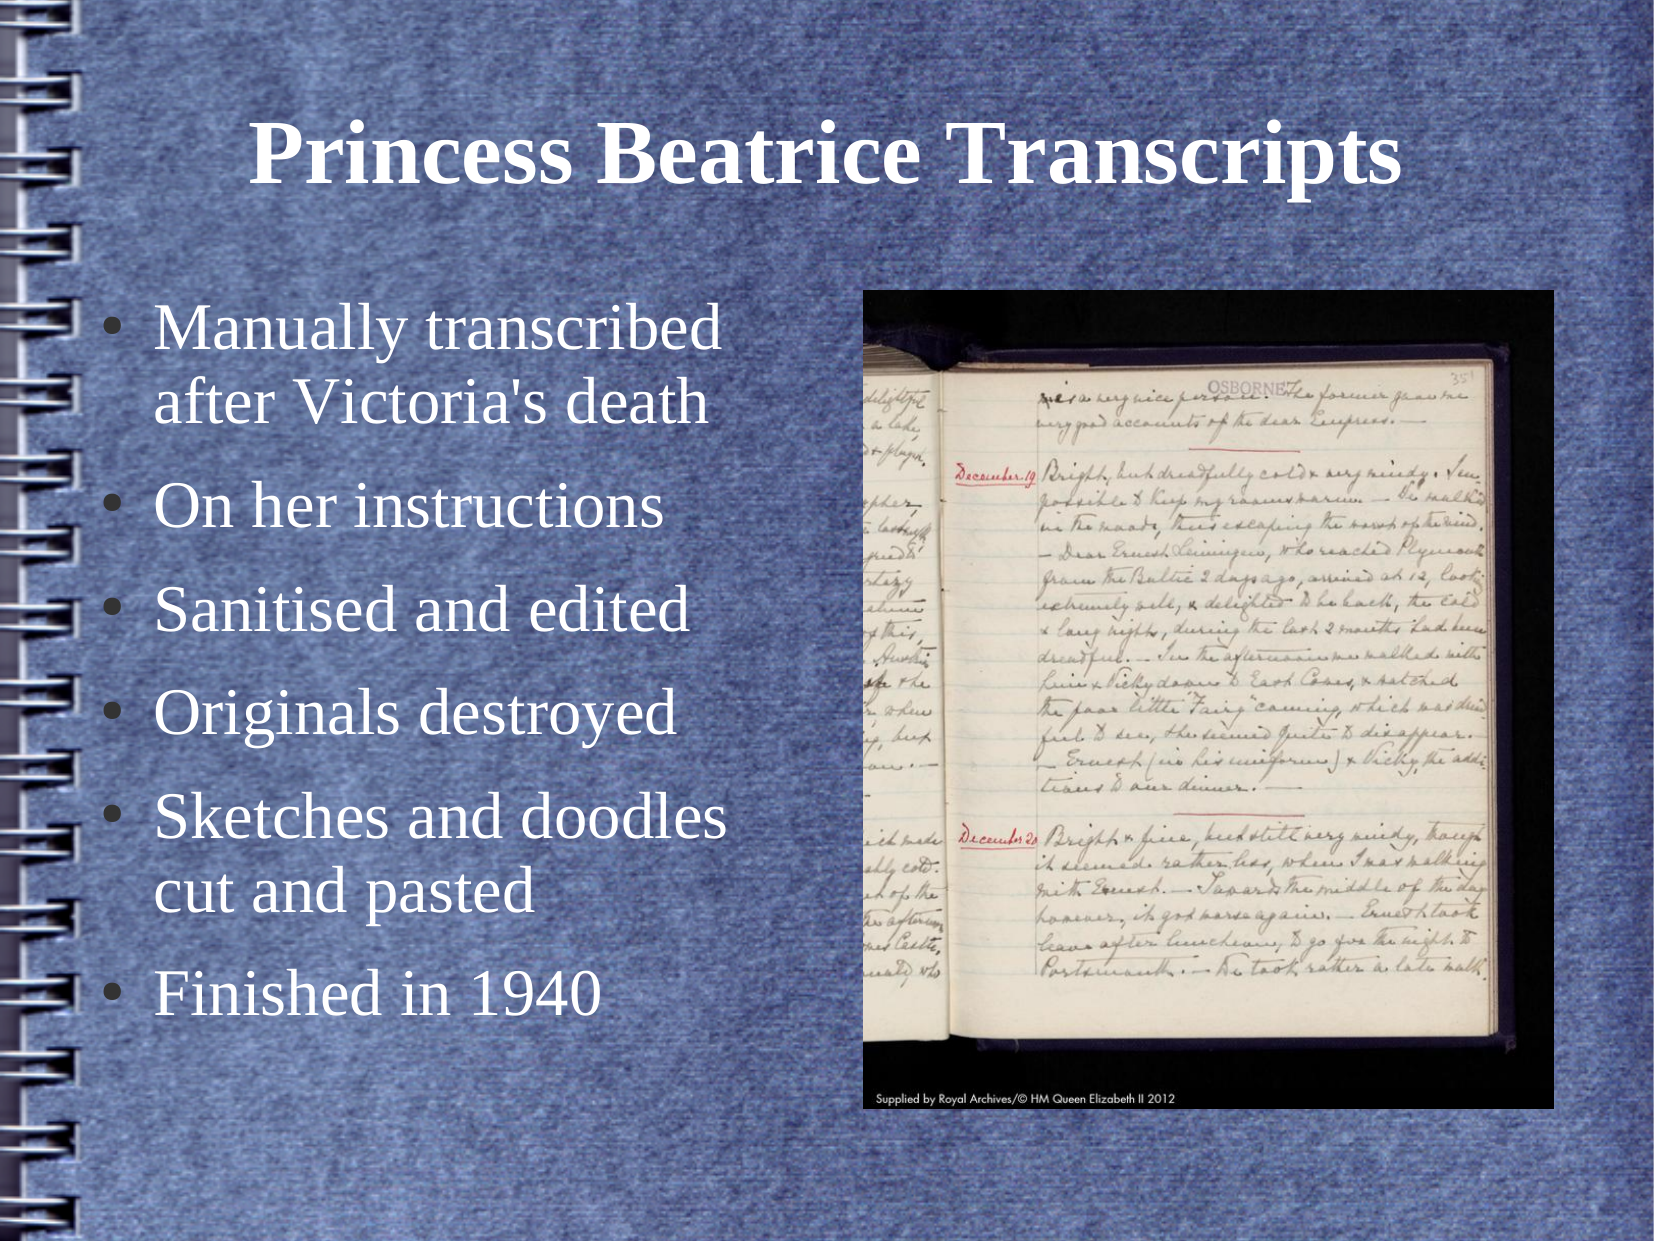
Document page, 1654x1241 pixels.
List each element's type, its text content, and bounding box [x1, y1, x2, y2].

list Manually transcribed after Victoria's death On her instructions Sanitised and edited Originals destroyed Sketches and doodles cut and pasted Finished in 1940 [82, 290, 809, 1109]
title Princess Beatrice Transcripts [82, 49, 1571, 257]
picture [0, 0, 1654, 1241]
